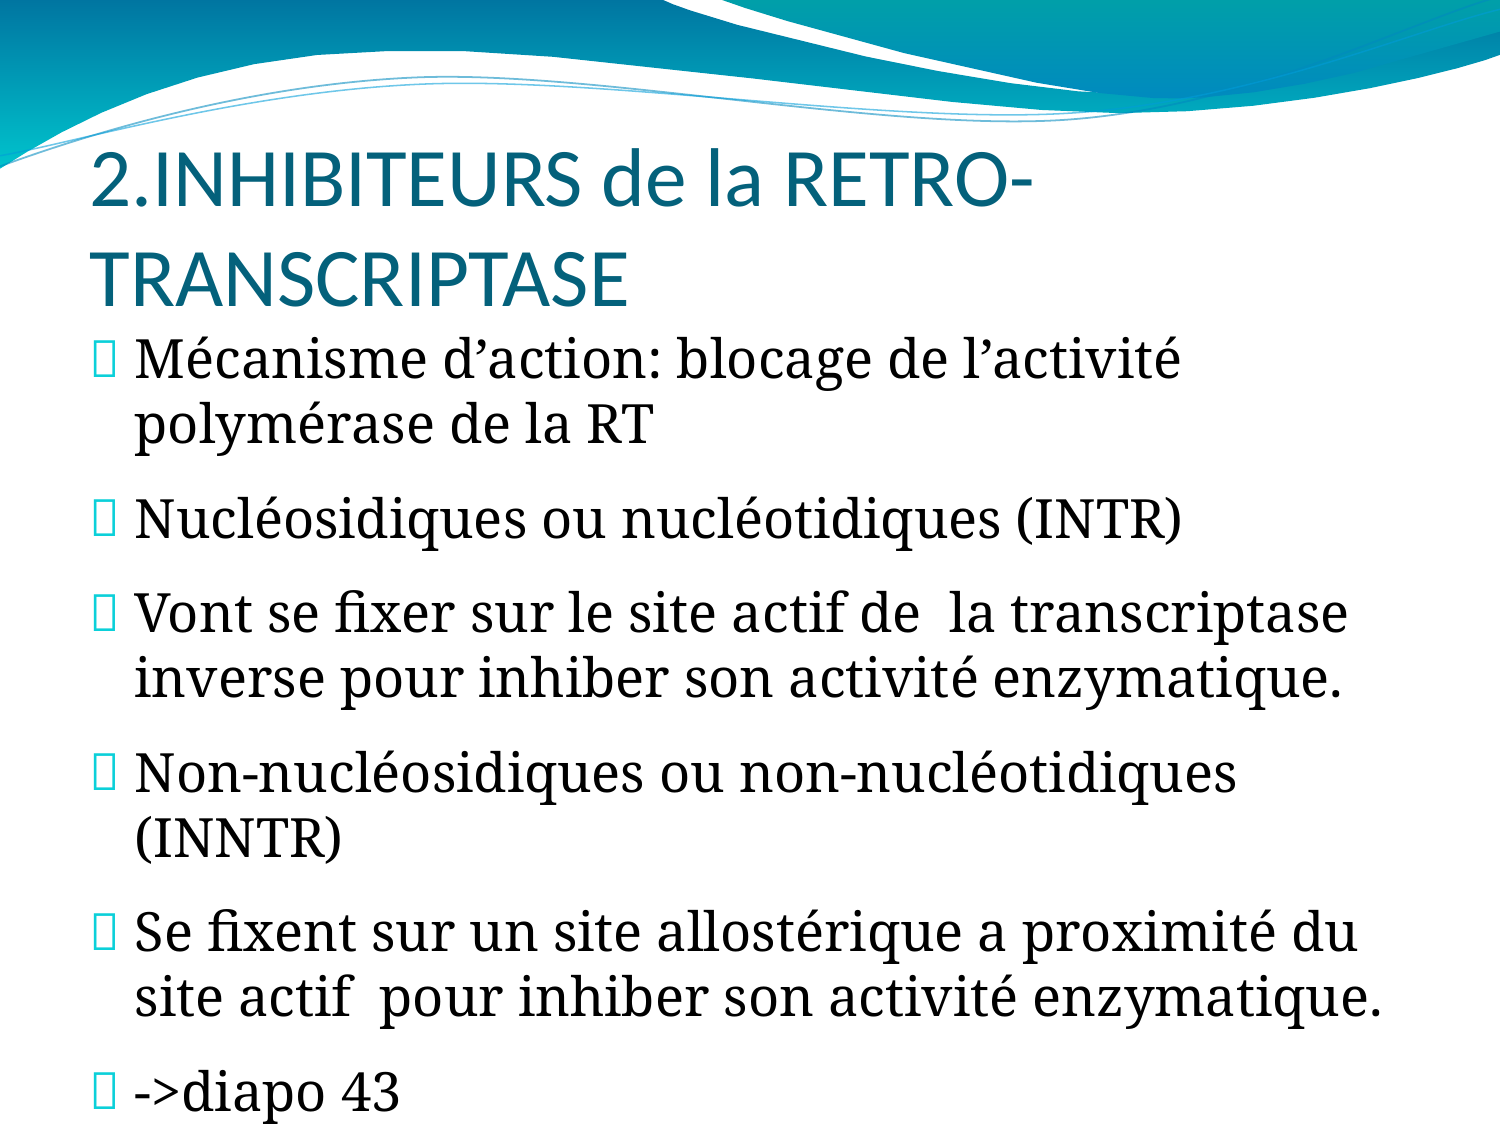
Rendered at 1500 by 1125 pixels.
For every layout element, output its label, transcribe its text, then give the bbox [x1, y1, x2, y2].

title 2.INHIBITEURS de la RETRO-TRANSCRIPTASE [75, 115, 1425, 317]
list Mécanisme d’action: blocage de l’activité polymérase de la RT Nucléosidiques ou nucléotidiques (INTR) Vont se fixer sur le site actif de la transcriptase inverse pour inhiber son activité enzymatique. Non-nucléosidiques ou non-nucléotidiques (INNTR) Se fixent sur un site allostérique a proximité du site actif pour inhiber son activité enzymatique. ->diapo 43 [75, 317, 1425, 1038]
